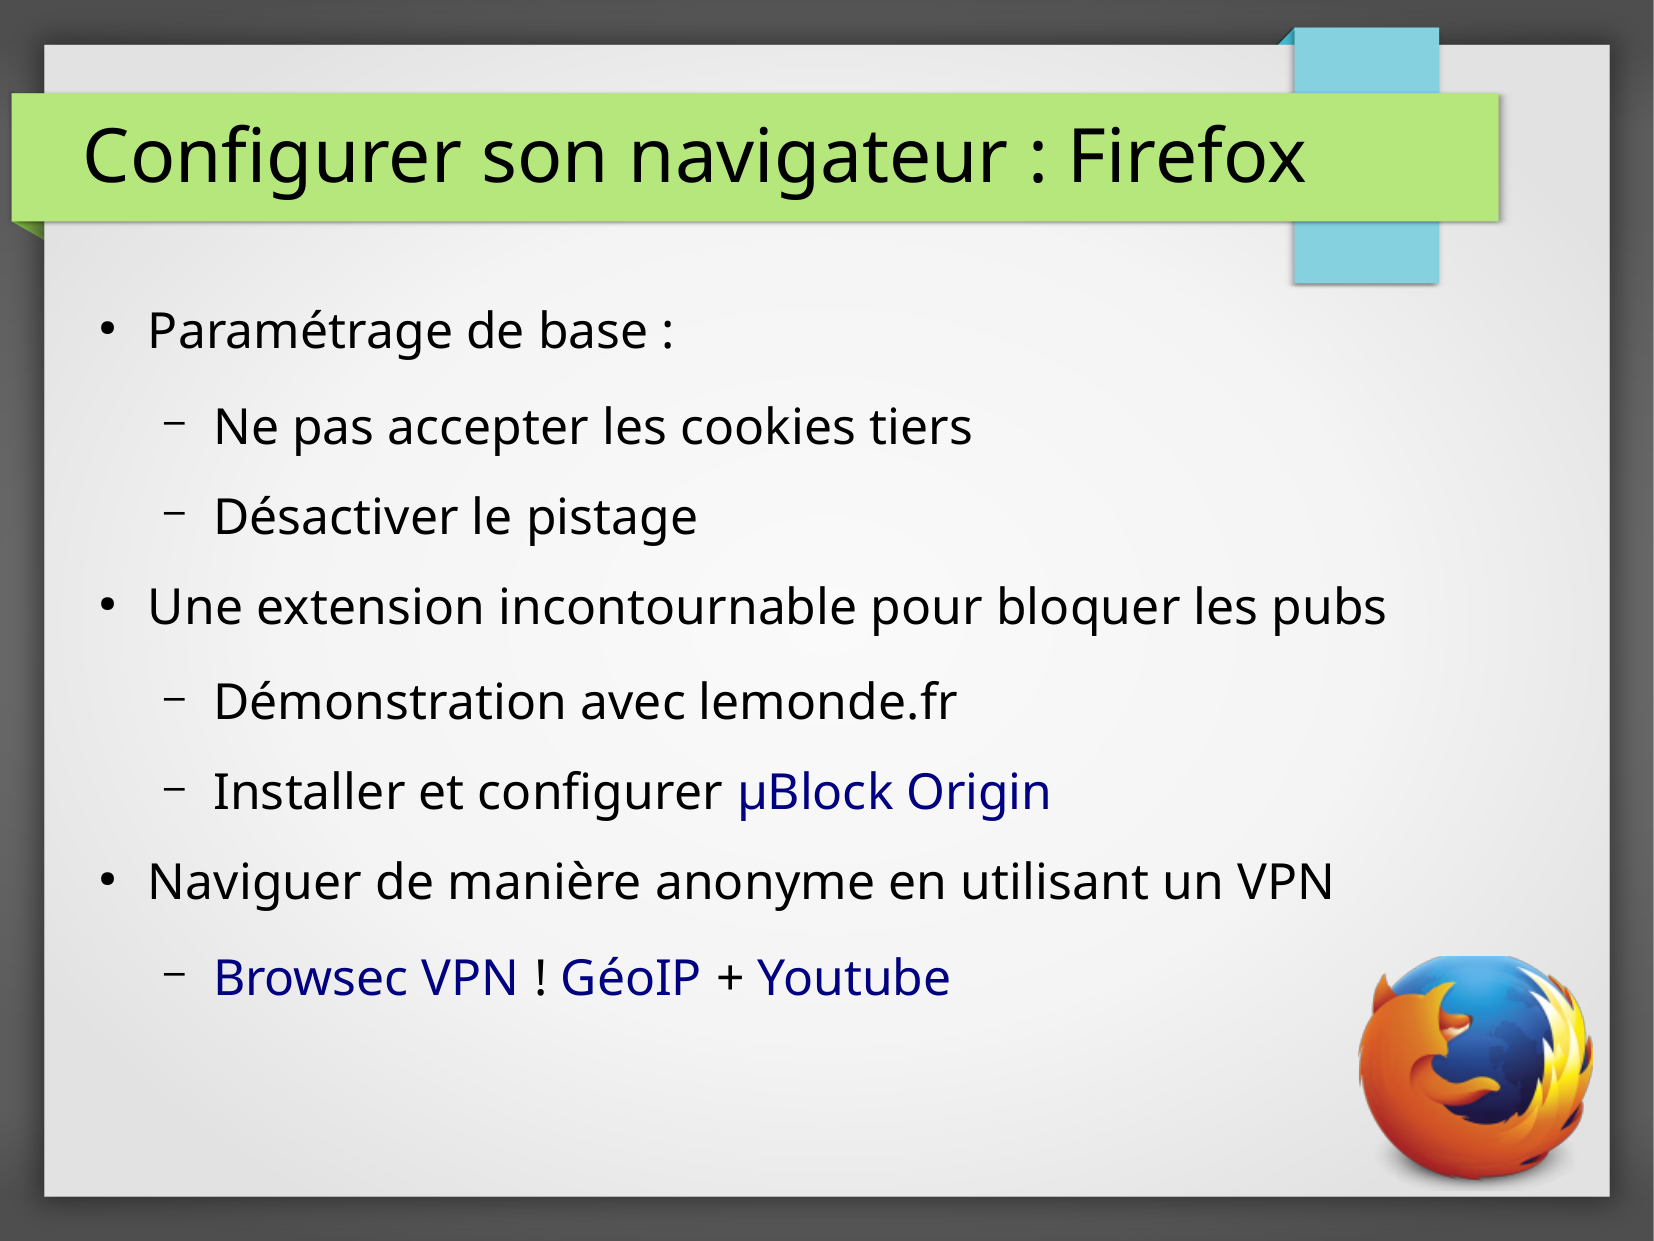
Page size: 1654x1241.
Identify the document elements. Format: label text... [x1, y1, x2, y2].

list Paramétrage de base : Ne pas accepter les cookies tiers Désactiver le pistage Une extension incontournable pour bloquer les pubs Démonstration avec lemonde.fr Installer et configurer µBlock Origin Naviguer de manière anonyme en utilisant un VPN Browsec VPN ! GéoIP + Youtube [82, 295, 1571, 1015]
picture [0, 0, 1654, 1241]
title Configurer son navigateur : Firefox [82, 60, 1477, 248]
